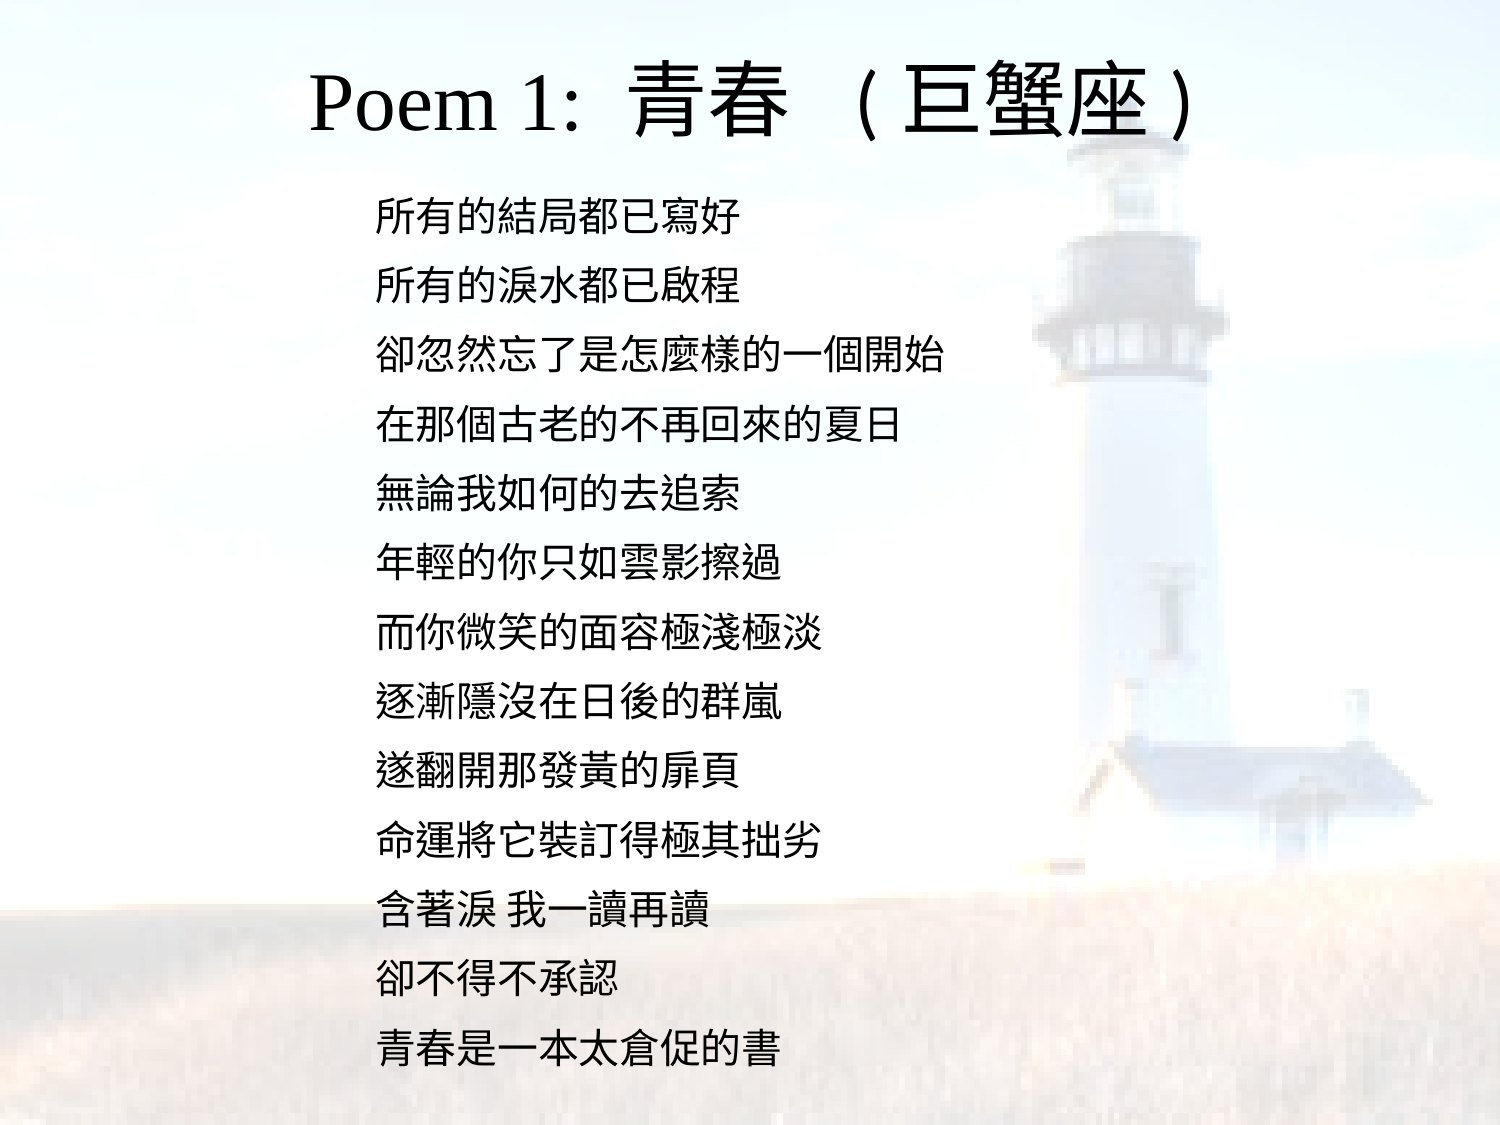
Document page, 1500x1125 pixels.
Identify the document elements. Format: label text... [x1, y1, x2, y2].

title Poem 1: 青春 (巨蟹座) [76, 30, 1427, 164]
list 所有的結局都已寫好 所有的淚水都已啟程 卻忽然忘了是怎麼樣的一個開始 在那個古老的不再回來的夏日 無論我如何的去追索 年輕的你只如雲影擦過 而你微笑的面容極淺極淡 逐漸隱沒在日後的群嵐 遂翻開那發黃的扉頁 命運將它裝訂得極其拙劣 含著淚 我一讀再讀 卻不得不承認 青春是一本太倉促的書 [360, 172, 1459, 1083]
picture [0, 0, 1500, 1125]
